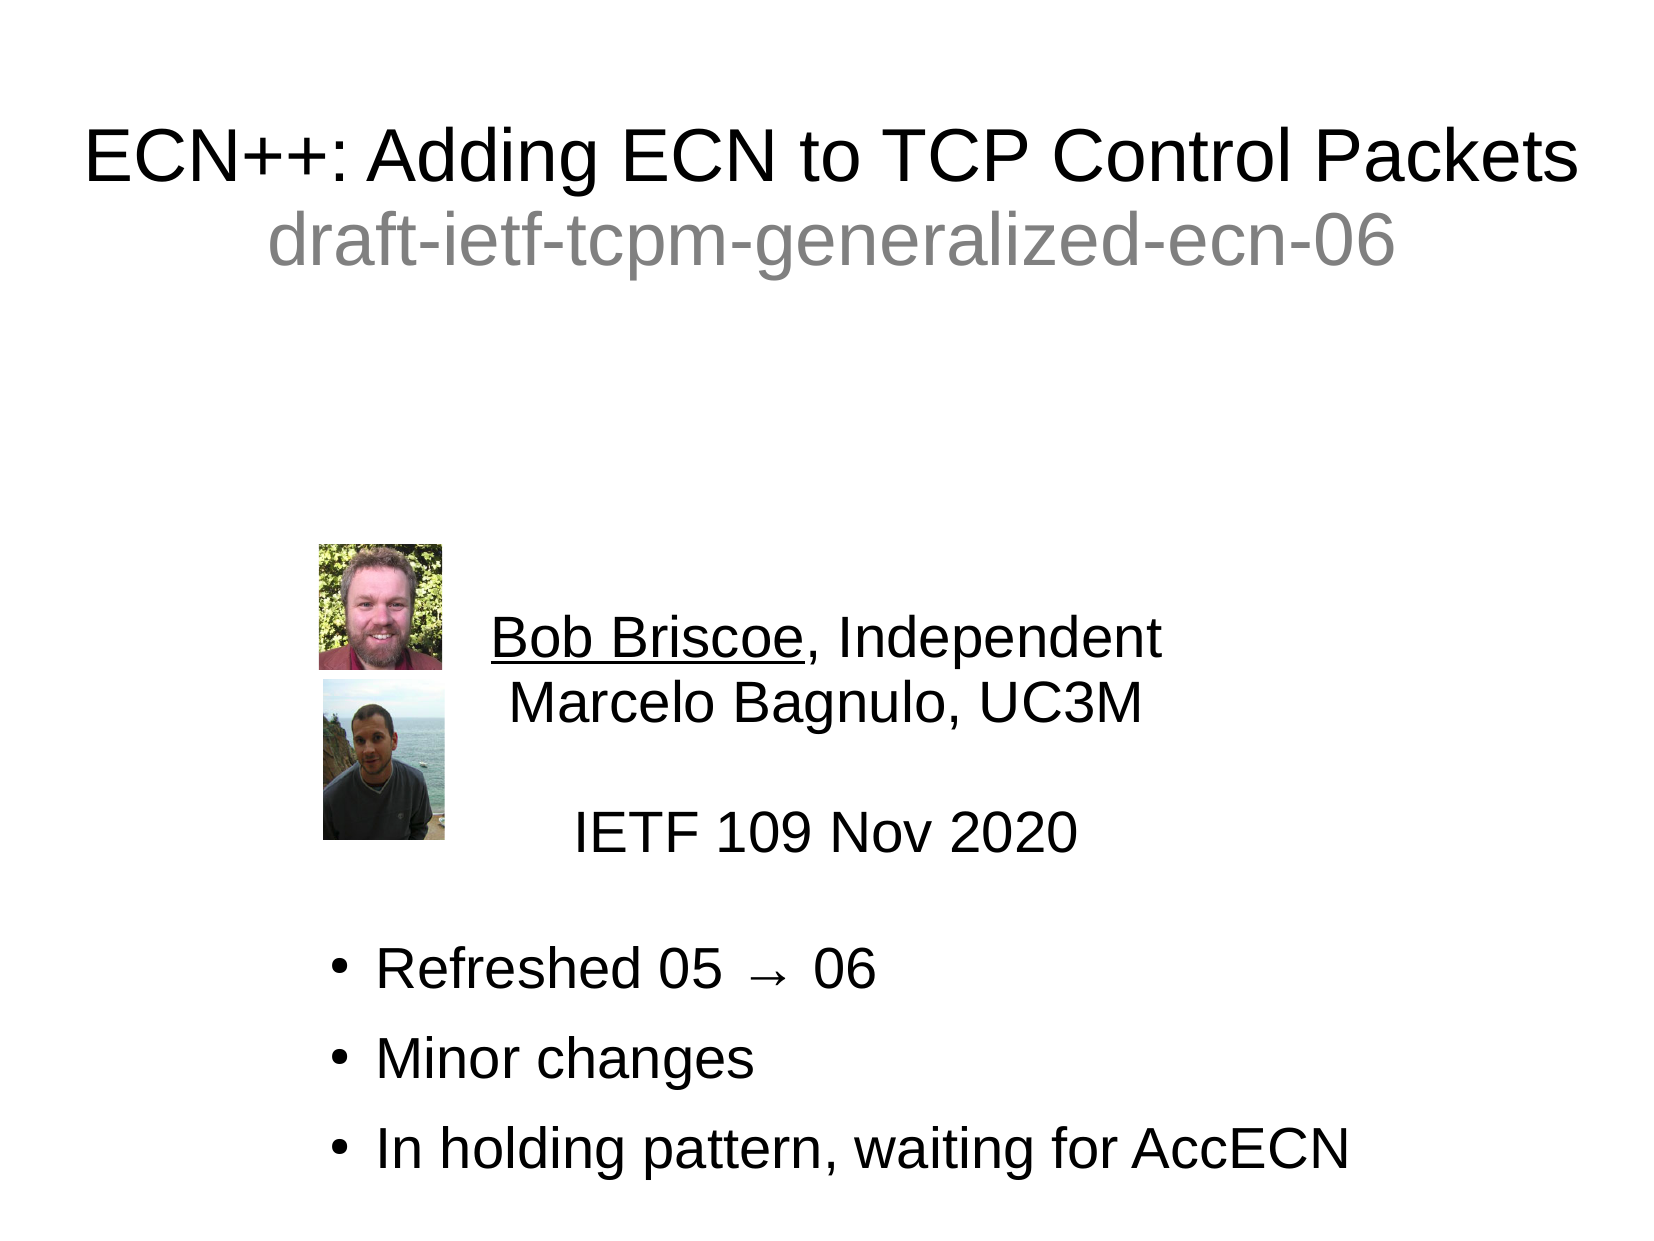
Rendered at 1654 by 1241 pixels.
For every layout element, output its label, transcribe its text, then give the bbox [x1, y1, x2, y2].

list Refreshed 05 → 06 Minor changes In holding pattern, waiting for AccECN [313, 935, 1407, 1185]
subtitle Bob Briscoe, Independent Marcelo Bagnulo, UC3M IETF 109 Nov 2020 [82, 460, 1571, 1010]
title ECN++: Adding ECN to TCP Control Packets draft-ietf-tcpm-generalized-ecn-06 [24, 58, 1641, 337]
picture [318, 544, 443, 670]
picture [323, 679, 445, 840]
